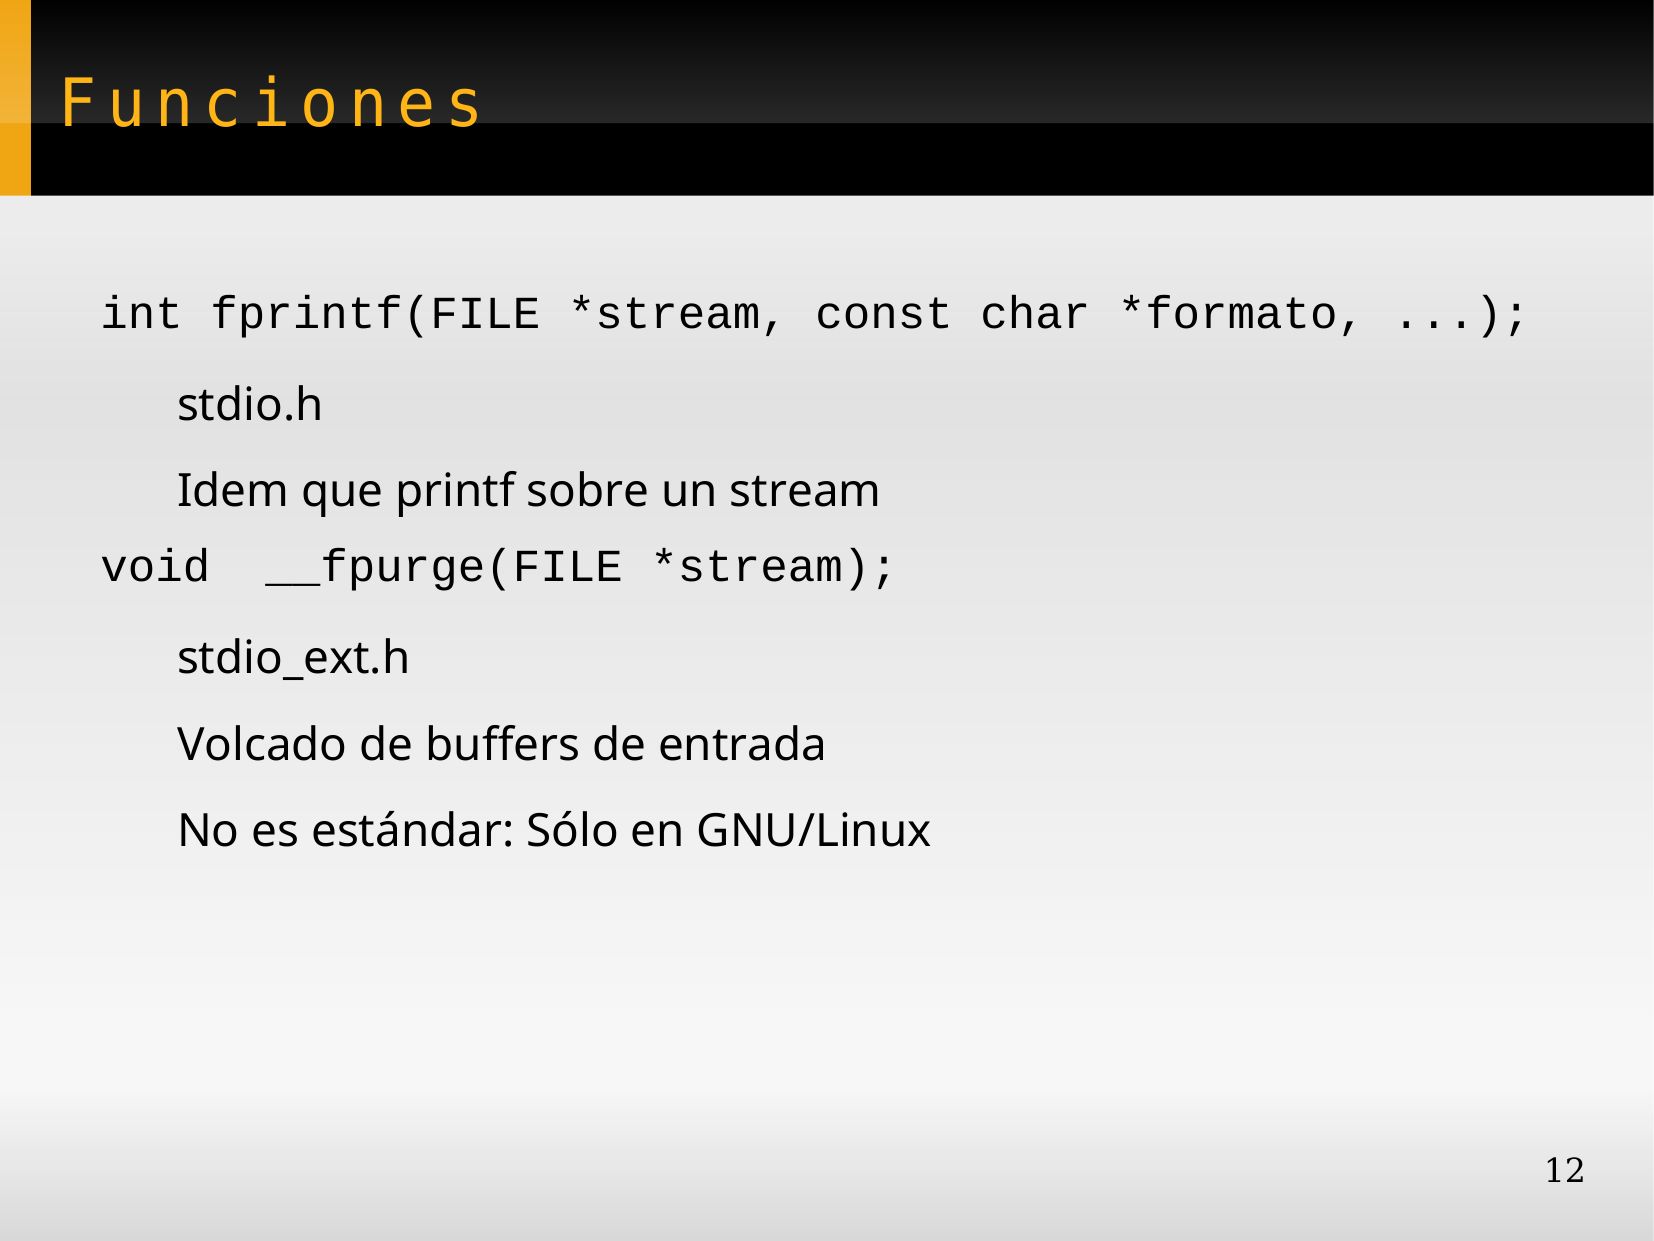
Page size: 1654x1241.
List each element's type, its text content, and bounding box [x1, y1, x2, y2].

picture [0, 0, 1654, 1241]
title Funciones [59, 29, 1506, 178]
list int fprintf(FILE *stream, const char *formato, ...); stdio.h Idem que printf sobre un stream void __fpurge(FILE *stream); stdio_ext.h Volcado de buffers de entrada No es estándar: Sólo en GNU/Linux [82, 290, 1571, 876]
